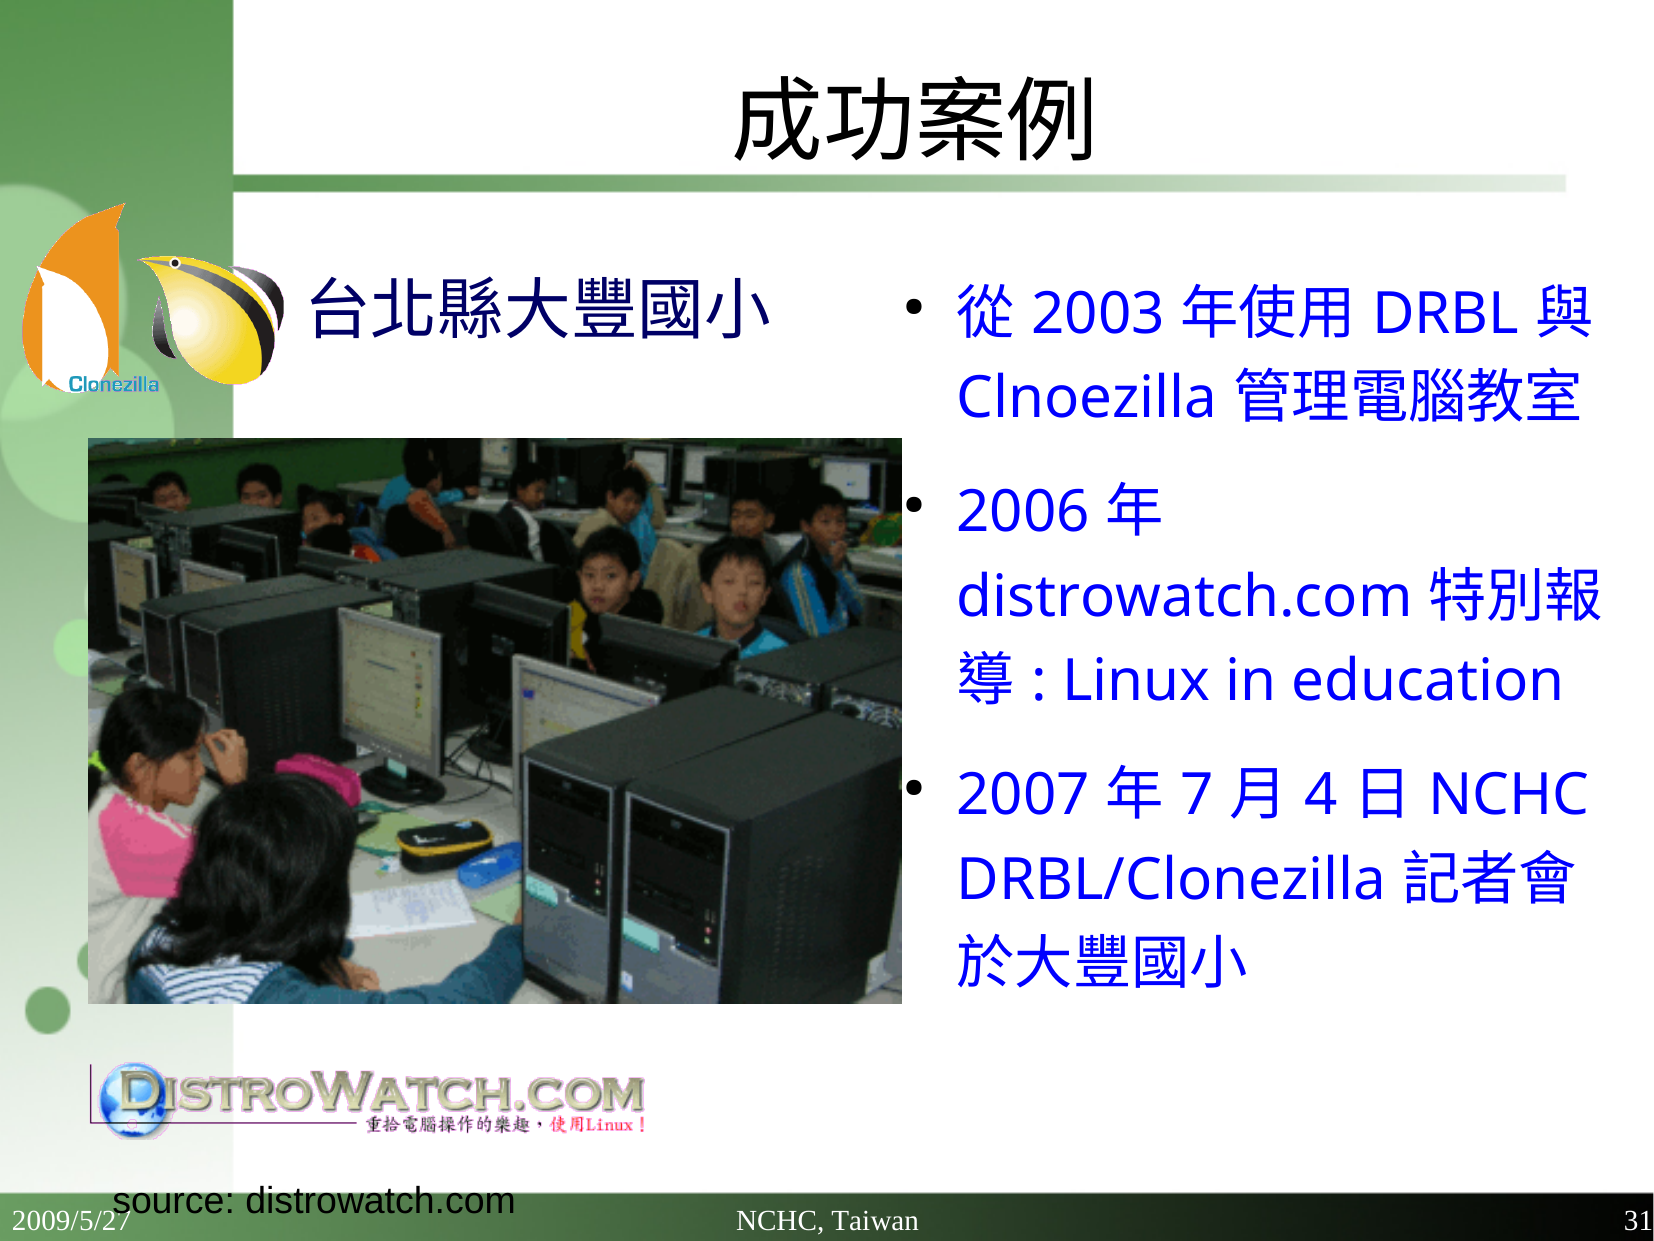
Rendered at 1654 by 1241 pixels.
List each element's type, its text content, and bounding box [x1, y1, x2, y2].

text_box source: distrowatch.com [97, 1171, 575, 1235]
title 成功案例 [236, 49, 1595, 178]
text_box 台北縣大豐國小 [296, 247, 787, 361]
list 從2003年使用DRBL與Clnoezilla管理電腦教室 2006年distrowatch.com特別報導: Linux in education 2007年7月4日NCHC DRBL/Clonezilla記者會於大豐國小 [885, 265, 1625, 1182]
picture [0, 0, 1654, 1241]
